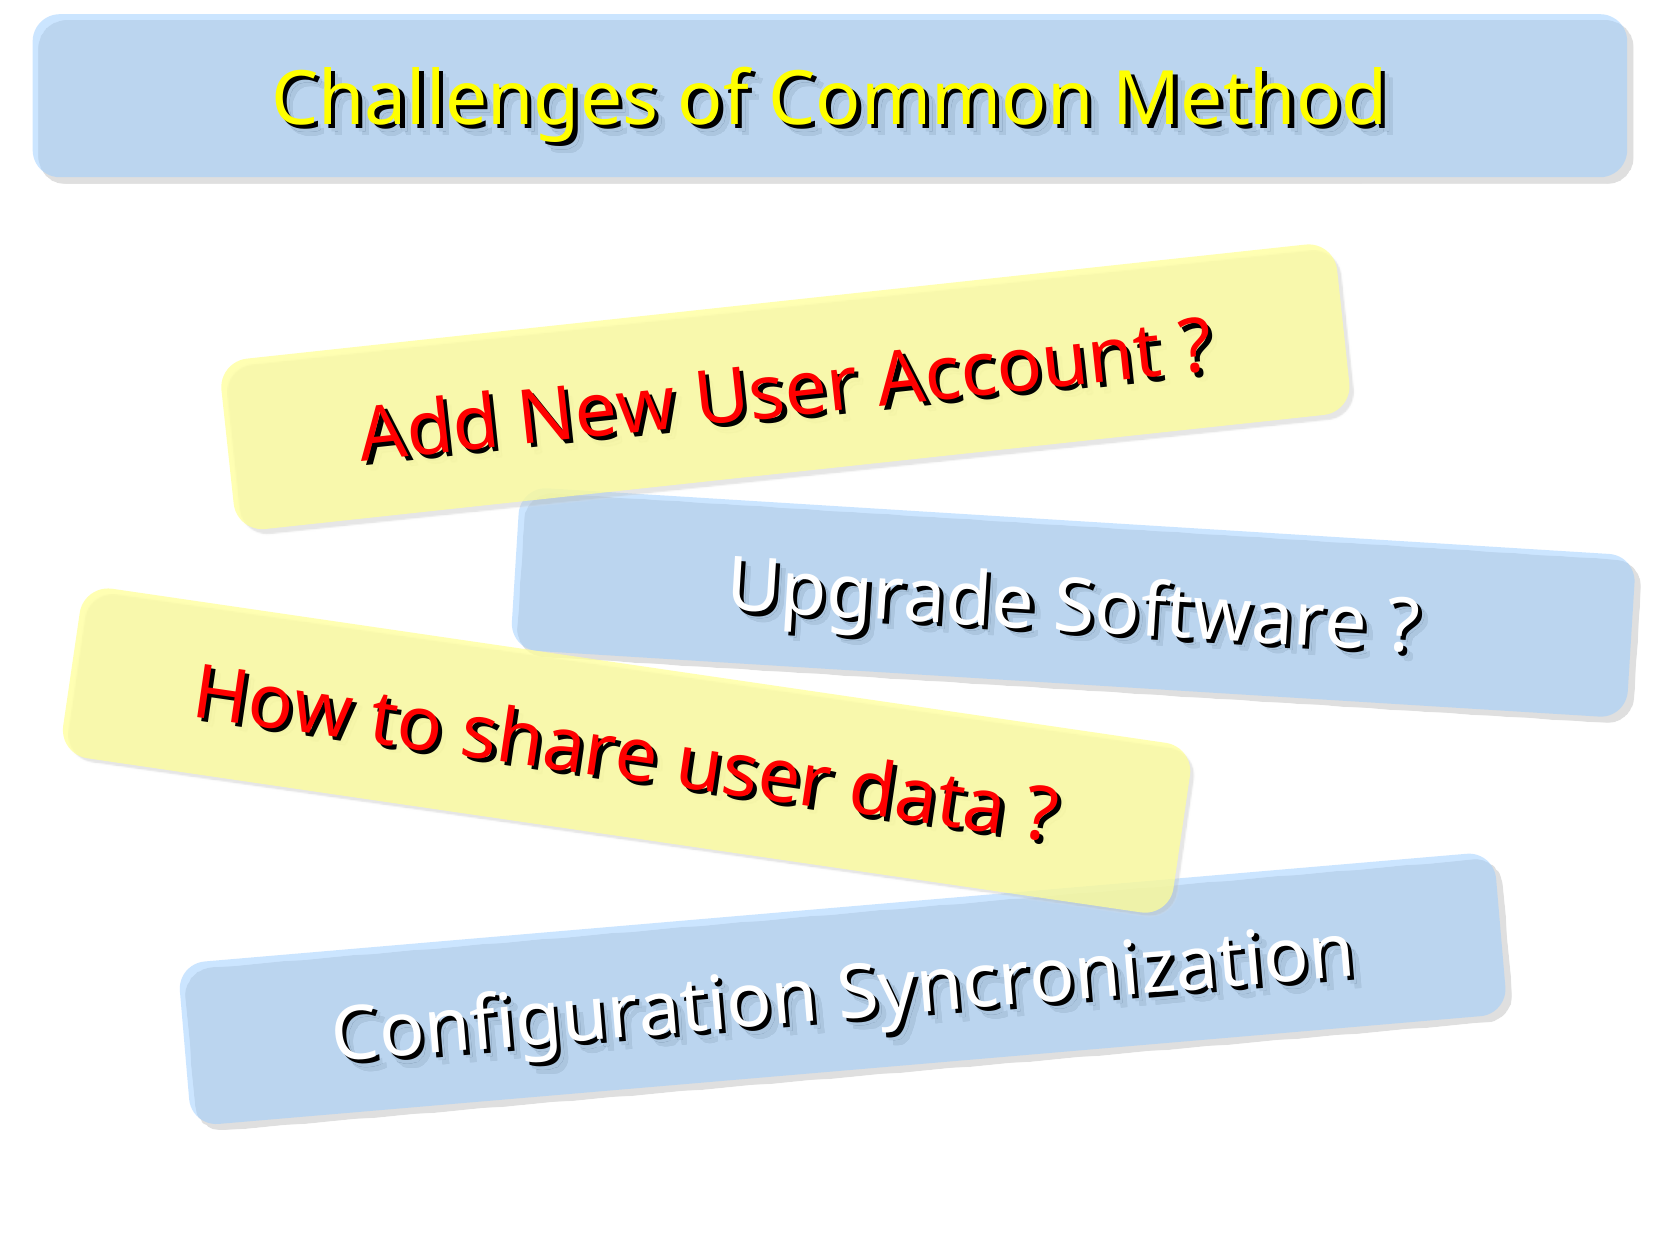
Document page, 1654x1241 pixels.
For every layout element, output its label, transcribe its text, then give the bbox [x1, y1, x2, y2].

text_box Upgrade Software ? [511, 492, 1635, 717]
text_box Configuration Syncronization [179, 853, 1506, 1125]
text_box How to share user data ? [62, 588, 1191, 913]
text_box Challenges of Common Method [32, 14, 1628, 178]
text_box Add New User Account ? [221, 244, 1350, 530]
